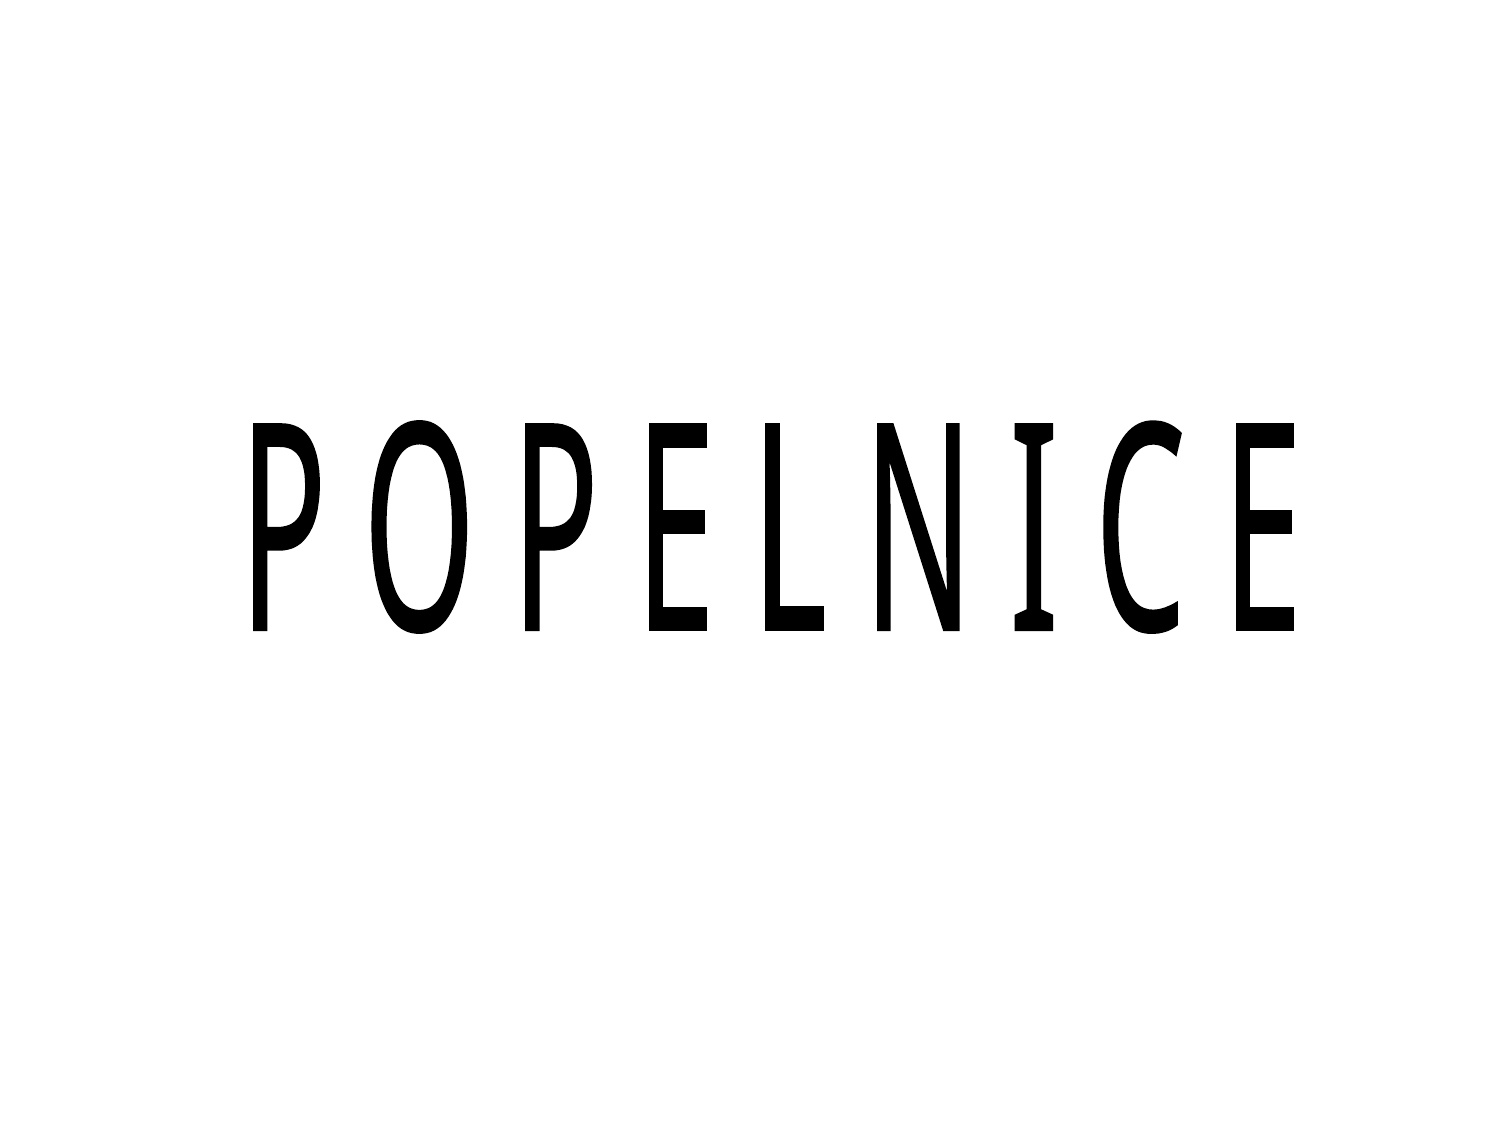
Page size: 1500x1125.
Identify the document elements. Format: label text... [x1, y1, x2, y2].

text_box P O P E L N I C E [253, 423, 320, 631]
text_box P O P E L N I C E [877, 423, 959, 631]
text_box P O P E L N I C E [1104, 421, 1182, 634]
text_box P O P E L N I C E [766, 423, 824, 631]
text_box P O P E L N I C E [1236, 423, 1294, 631]
text_box P O P E L N I C E [1015, 423, 1053, 631]
text_box P O P E L N I C E [372, 420, 467, 634]
text_box P O P E L N I C E [649, 423, 707, 631]
text_box P O P E L N I C E [526, 423, 592, 631]
